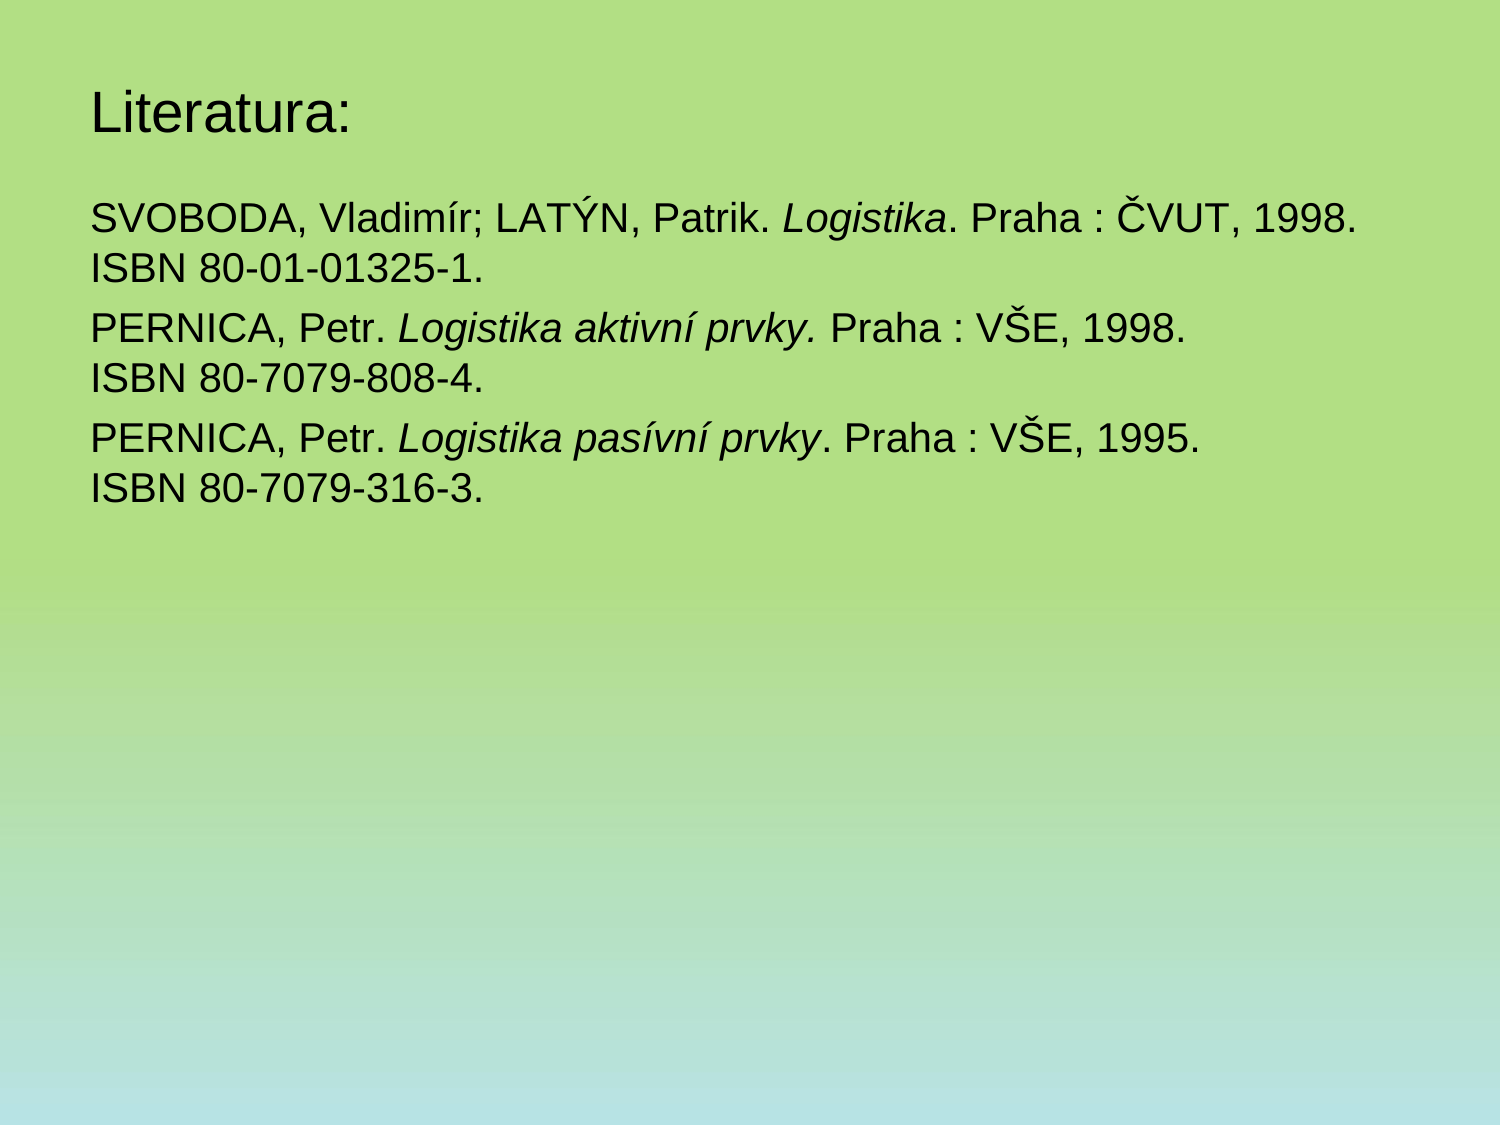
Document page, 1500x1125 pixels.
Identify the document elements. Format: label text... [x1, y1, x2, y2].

list Literatura: SVOBODA, Vladimír; LATÝN, Patrik. Logistika. Praha : ČVUT, 1998. ISBN 80-01-01325-1. PERNICA, Petr. Logistika aktivní prvky. Praha : VŠE, 1998. ISBN 80-7079-808-4. PERNICA, Petr. Logistika pasívní prvky. Praha : VŠE, 1995. ISBN 80-7079-316-3. [75, 66, 1426, 1071]
picture [0, 0, 1500, 1125]
